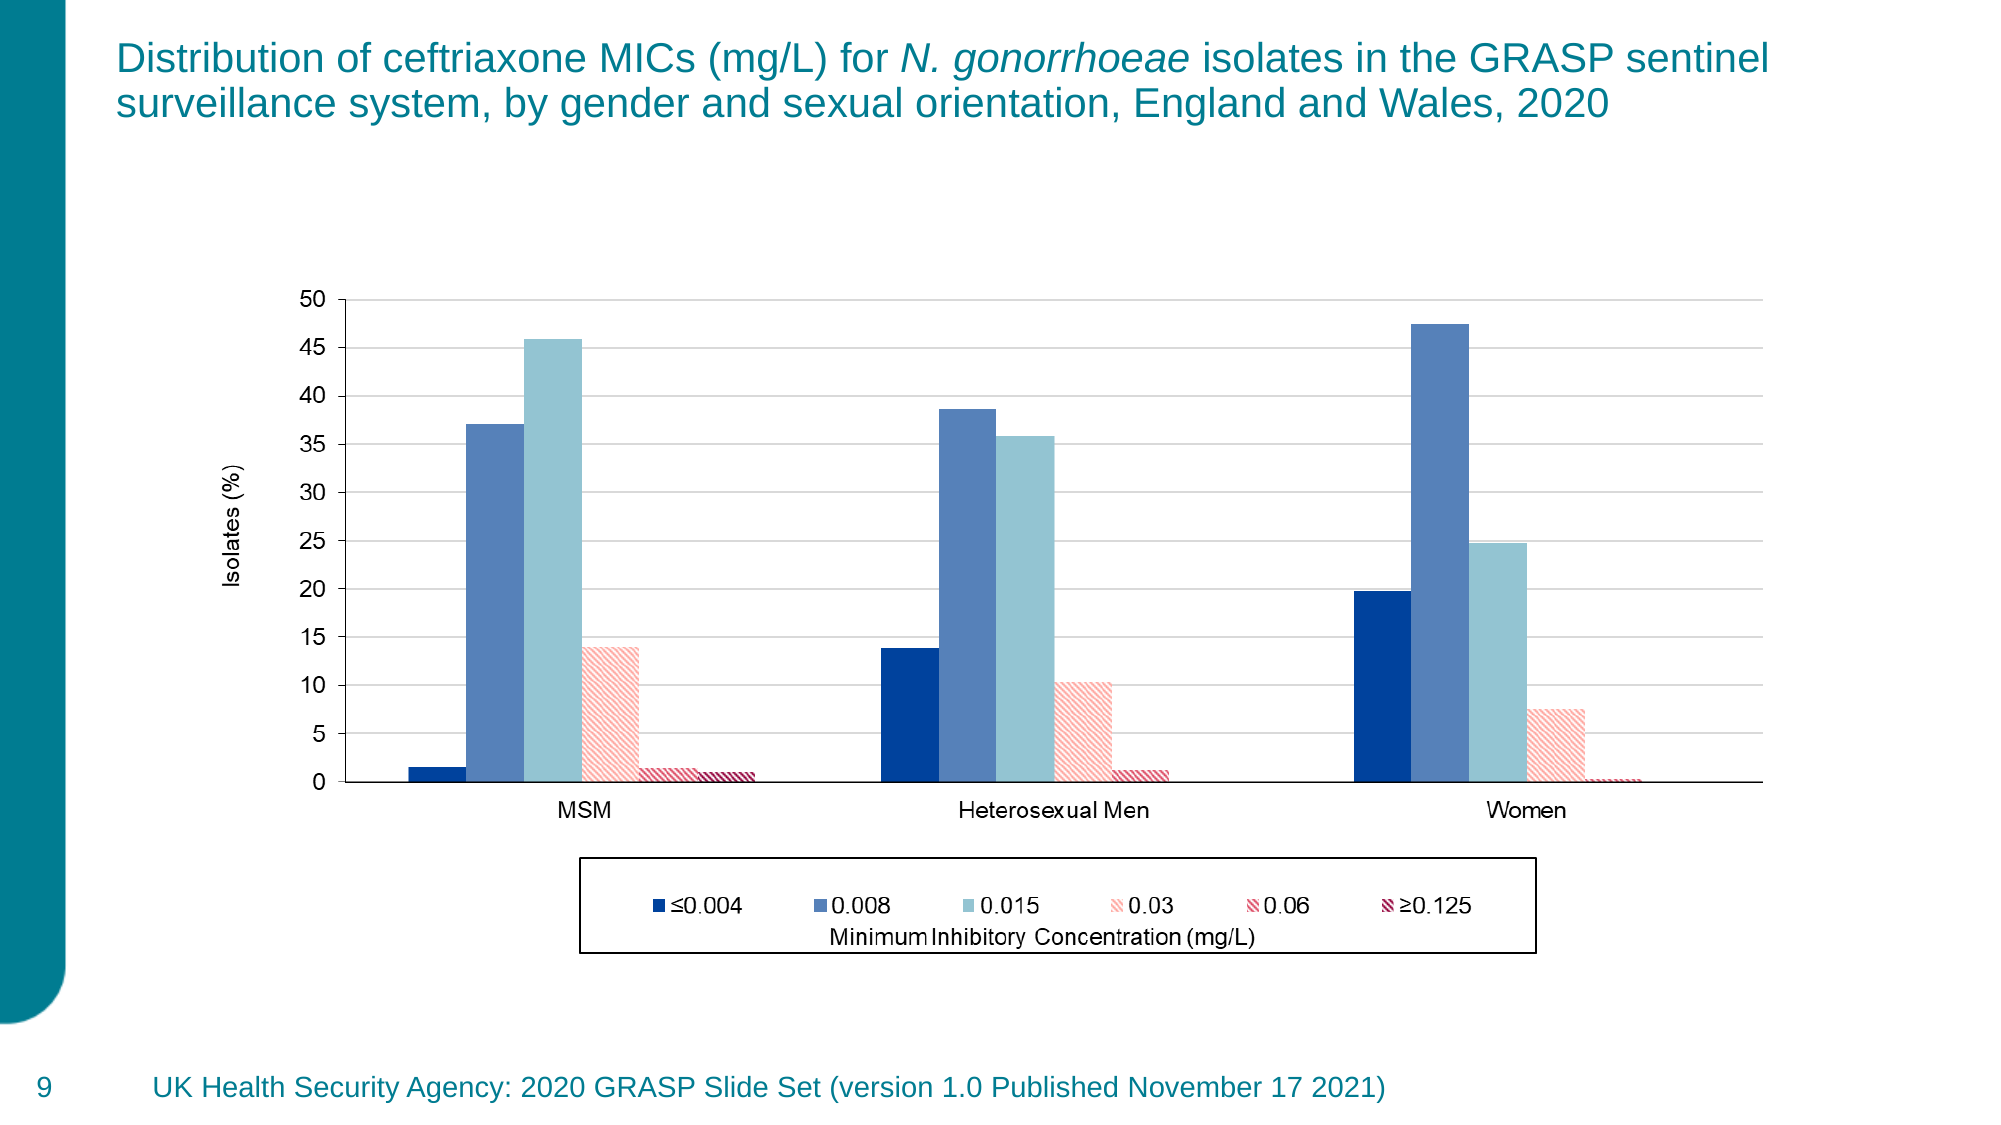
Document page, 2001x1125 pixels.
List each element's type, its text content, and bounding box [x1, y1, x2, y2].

text_box [21, 1056, 120, 1117]
text_box UK Health Security Agency: 2020 GRASP Slide Set (version 1.0 Published November 17 2021) [137, 1056, 1780, 1116]
picture [199, 235, 1845, 980]
title Distribution of ceftriaxone MICs (mg/L) for N. gonorrhoeae isolates in the GRASP sentinel surveillance system, by gender and sexual orientation, England and Wales, 2020 [101, 29, 1926, 189]
